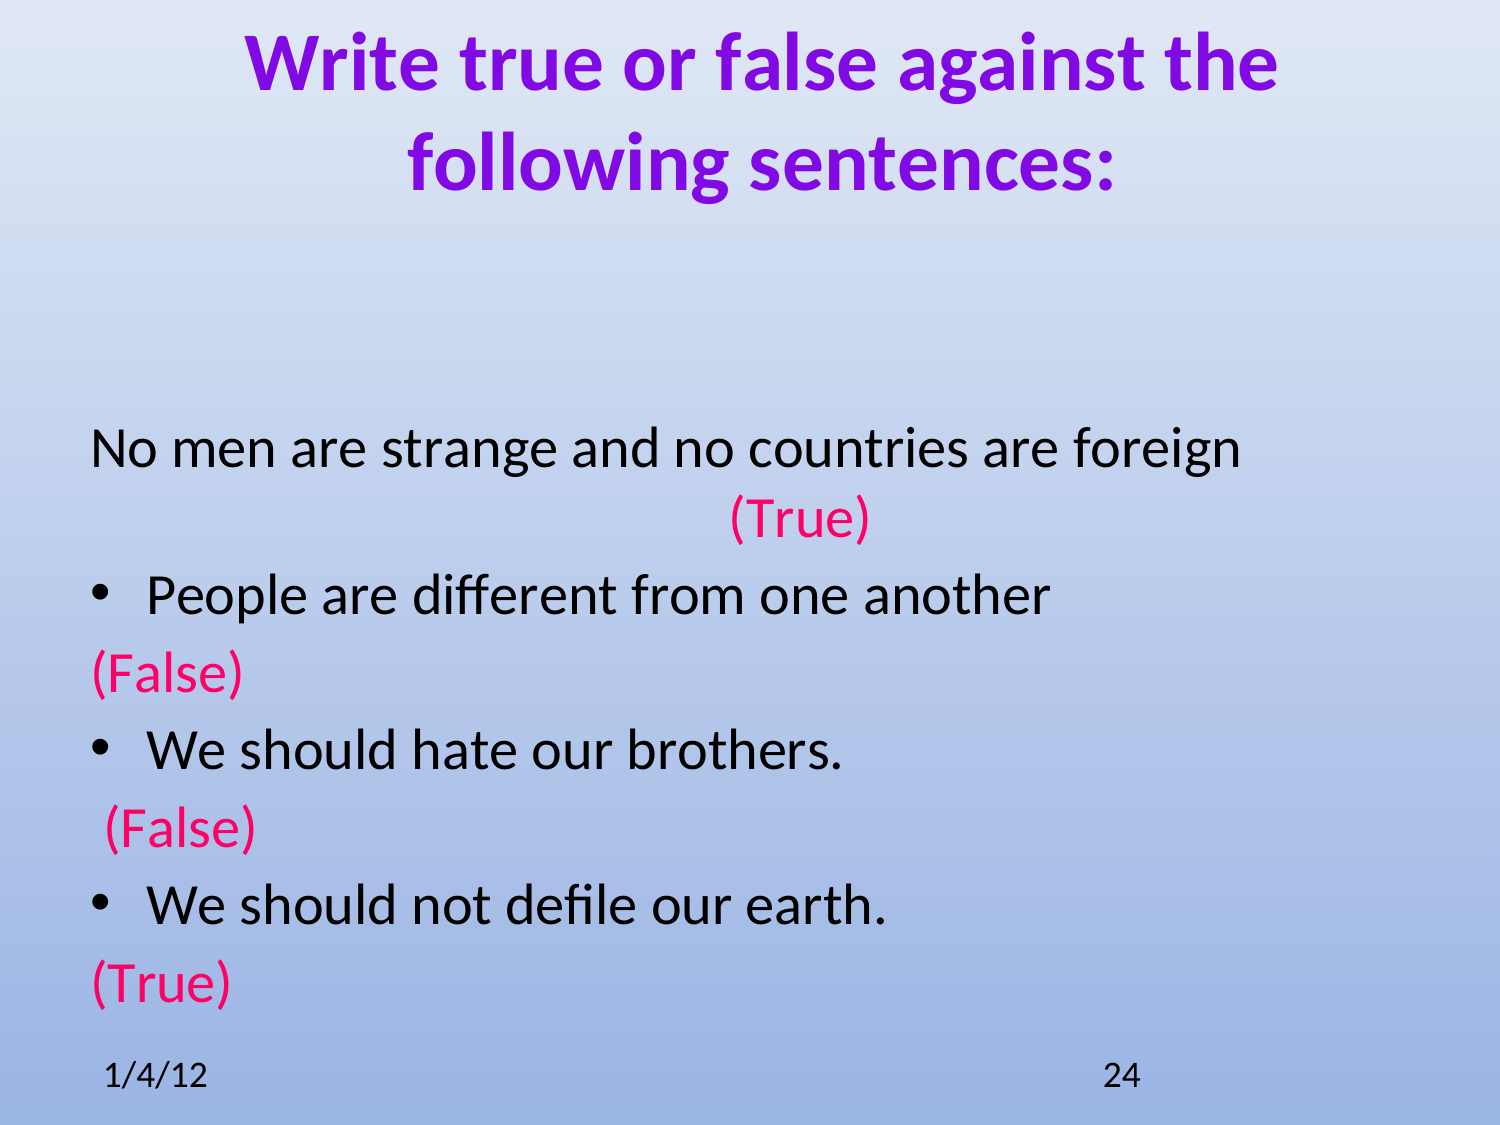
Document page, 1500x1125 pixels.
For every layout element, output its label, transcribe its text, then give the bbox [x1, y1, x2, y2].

text_box No men are strange and no countries are foreign (True) People are different from one another (False) We should hate our brothers. (False) We should not defile our earth. (True) [75, 401, 1371, 556]
text_box Write true or false against the following sentences: [87, 0, 1438, 225]
